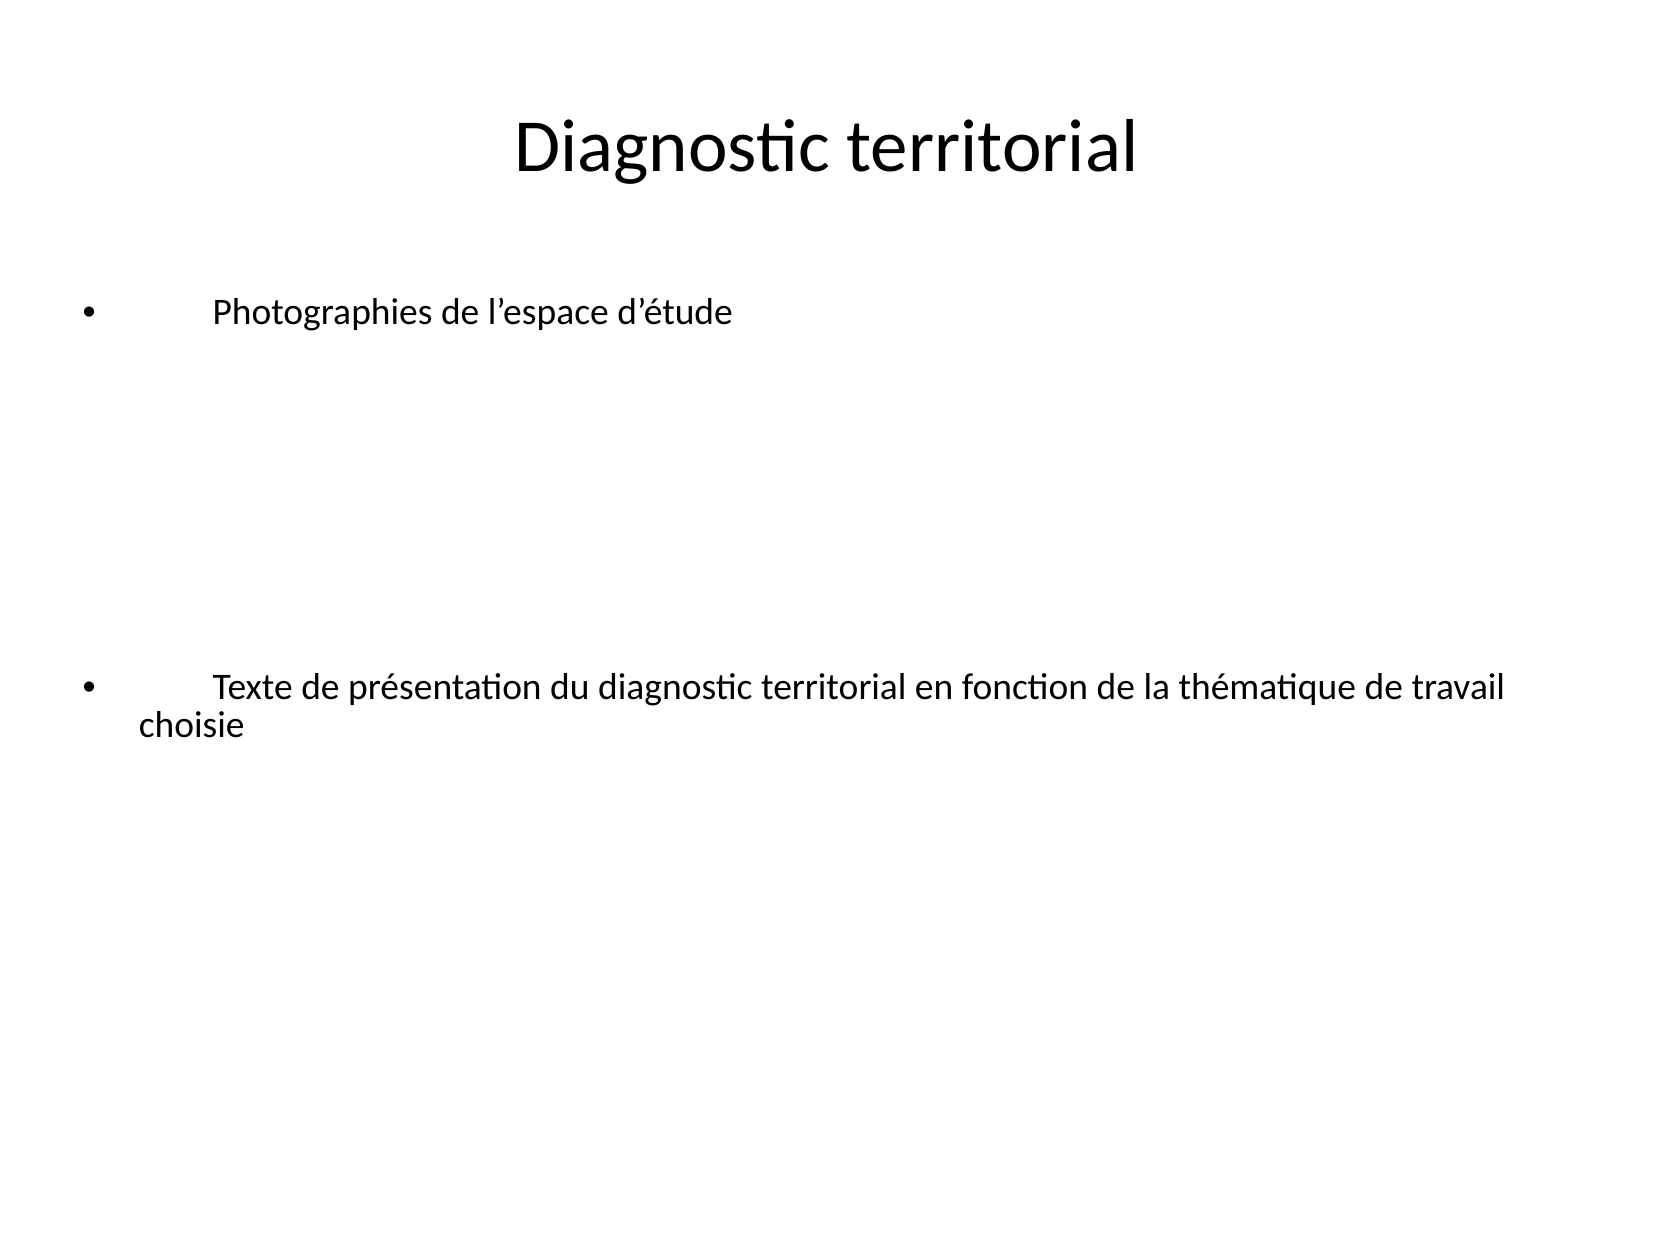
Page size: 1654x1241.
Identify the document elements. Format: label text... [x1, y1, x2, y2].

title Diagnostic territorial [82, 49, 1571, 257]
list • Texte de présentation du diagnostic territorial en fonction de la thématique de travail choisie [82, 665, 1571, 1009]
list • Photographies de l’espace d’étude [82, 290, 1571, 634]
